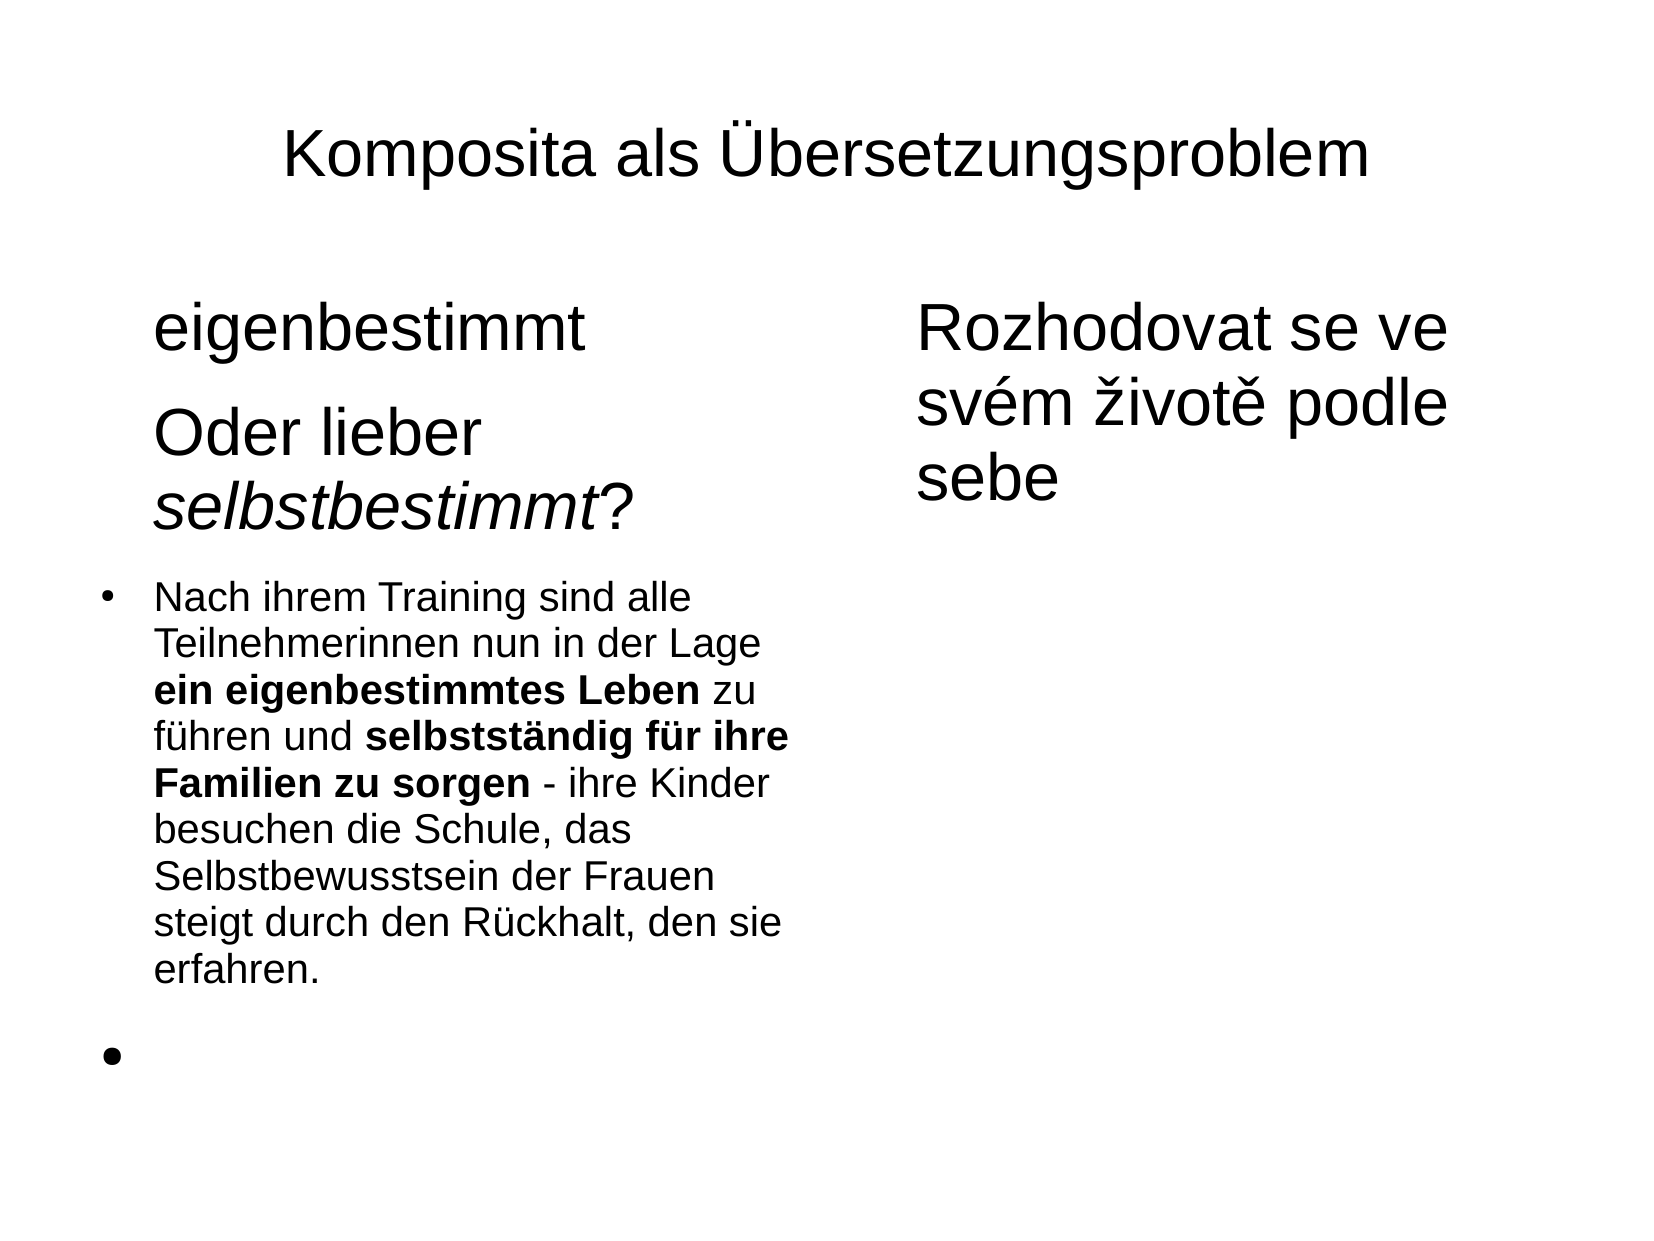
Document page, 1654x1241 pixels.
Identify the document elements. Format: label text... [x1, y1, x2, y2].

title Komposita als Übersetzungsproblem [82, 49, 1571, 257]
list eigenbestimmt Oder lieber selbstbestimmt? Nach ihrem Training sind alle Teilnehmerinnen nun in der Lage ein eigenbestimmtes Leben zu führen und selbstständig für ihre Familien zu sorgen - ihre Kinder besuchen die Schule, das Selbstbewusstsein der Frauen steigt durch den Rückhalt, den sie erfahren. [82, 290, 809, 1010]
list Rozhodovat se ve svém životě podle sebe [845, 290, 1572, 1010]
